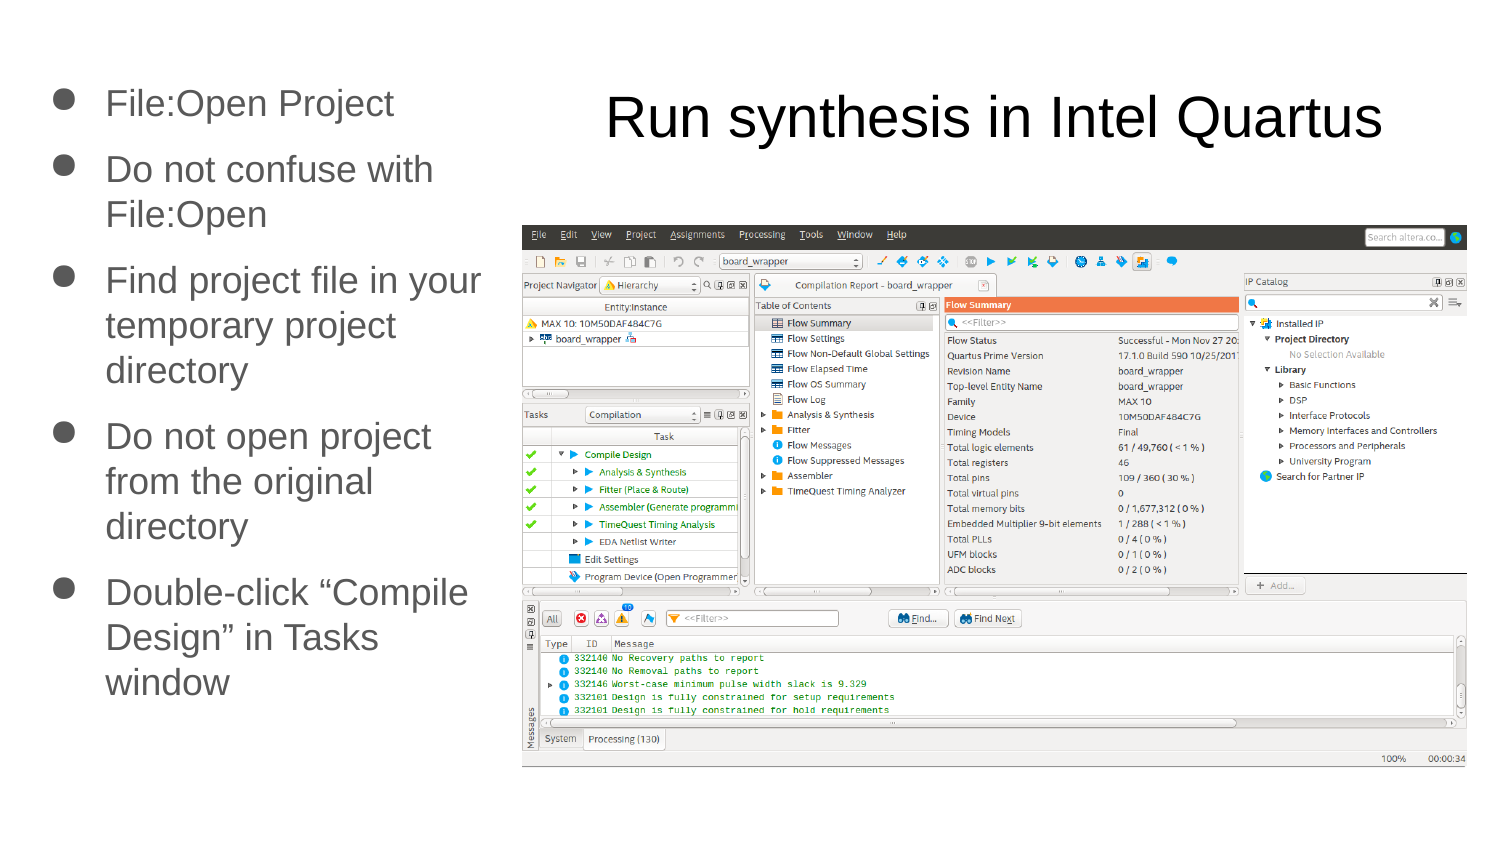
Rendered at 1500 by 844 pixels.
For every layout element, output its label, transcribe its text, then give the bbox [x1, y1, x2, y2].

list File:Open Project Do not confuse with File:Open Find project file in your temporary project directory Do not open project from the original directory Double-click “Compile Design” in Tasks window [15, 64, 523, 823]
title Run synthesis in Intel Quartus [523, 64, 1467, 159]
picture [523, 225, 1467, 766]
